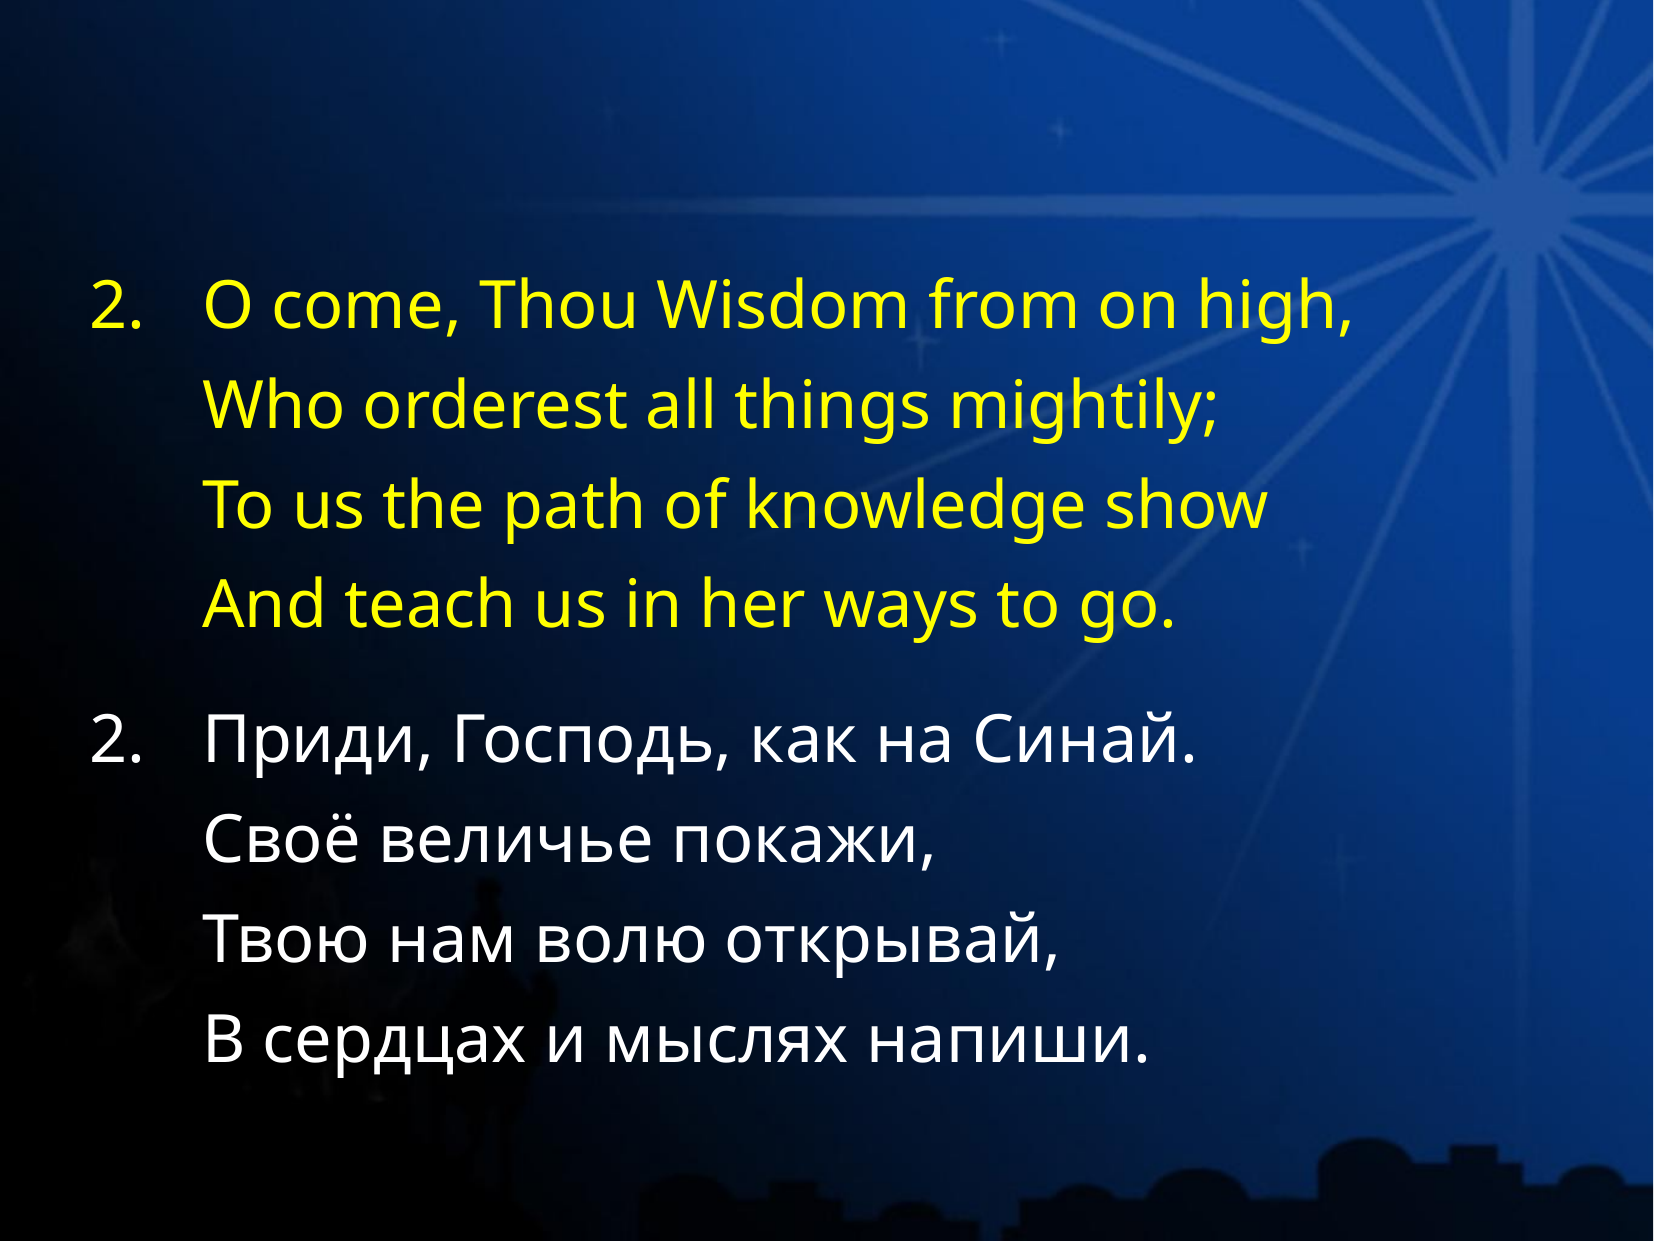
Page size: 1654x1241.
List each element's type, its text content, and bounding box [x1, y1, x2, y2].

text_box 2. O come, Thou Wisdom from on high, Who orderest all things mightily; To us the path of knowledge show And teach us in her ways to go. [75, 150, 1576, 638]
text_box 2. Приди, Господь, как на Синай. Своё величье покажи, Твою нам волю открывай, В сердцах и мыслях напиши. [75, 675, 1576, 1163]
picture [0, 0, 1654, 1241]
